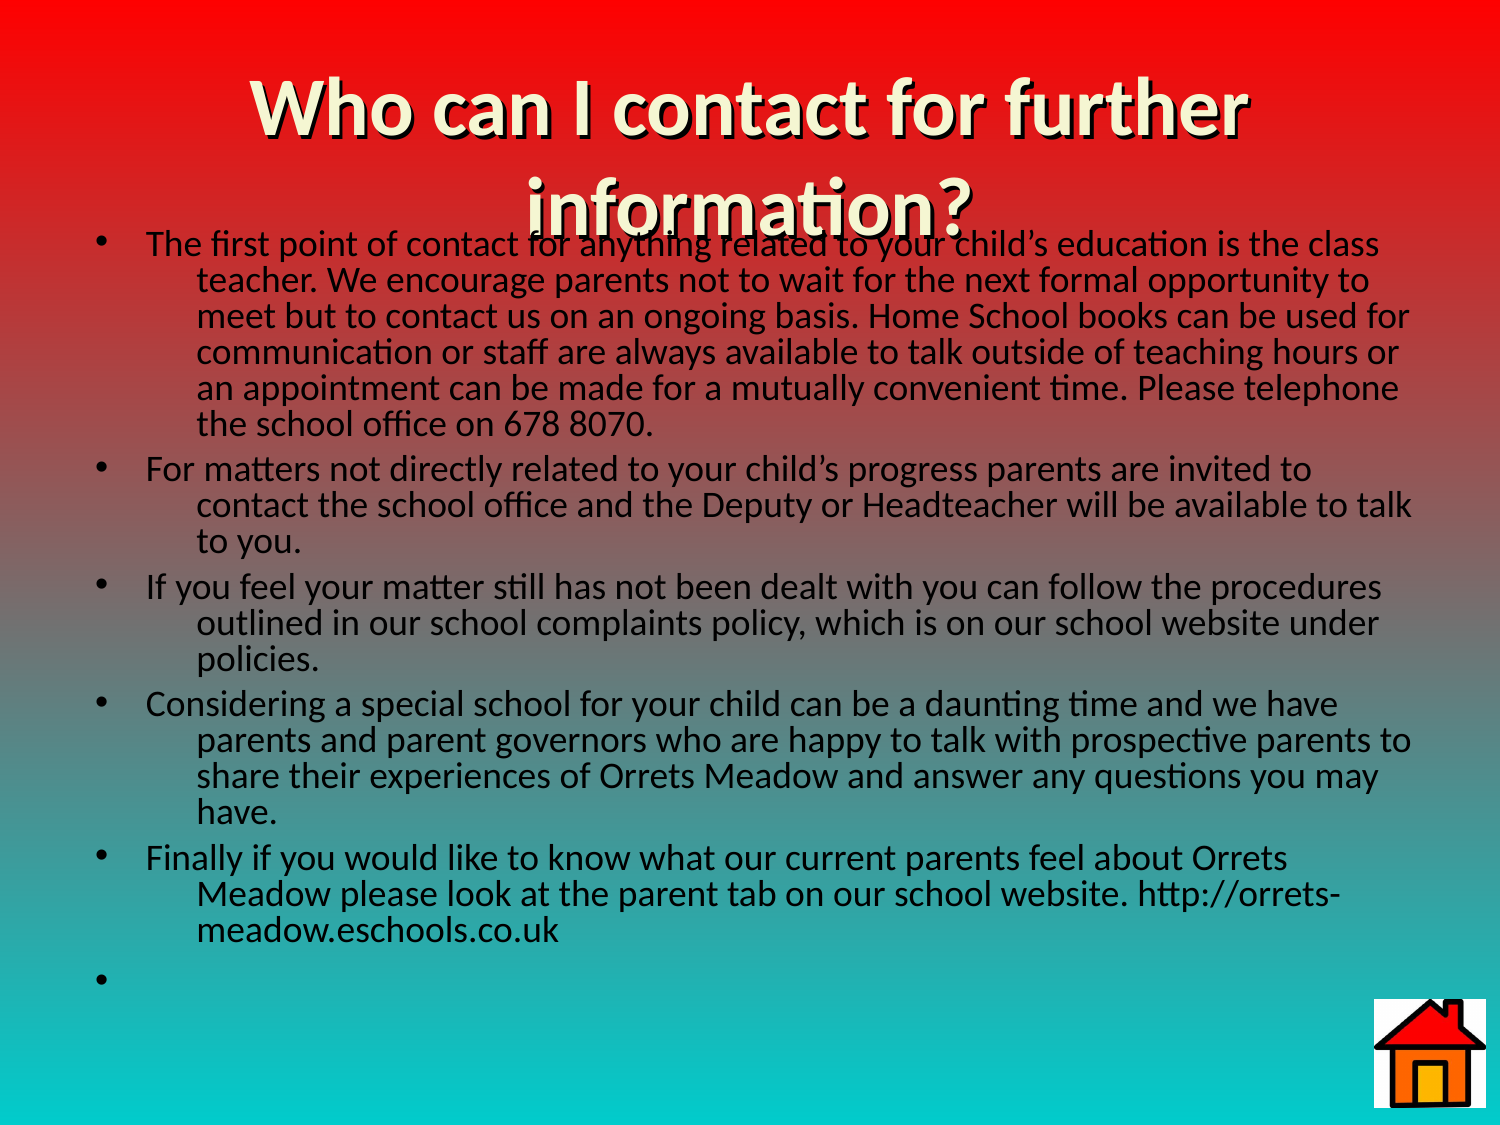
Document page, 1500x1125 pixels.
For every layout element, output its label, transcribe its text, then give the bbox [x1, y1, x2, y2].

picture [1374, 999, 1486, 1108]
title Who can I contact for further information? [75, 45, 1426, 233]
list The first point of contact for anything related to your child’s education is the class teacher. We encourage parents not to wait for the next formal opportunity to meet but to contact us on an ongoing basis. Home School books can be used for communication or staff are always available to talk outside of teaching hours or an appointment can be made for a mutually convenient time. Please telephone the school office on 678 8070. For matters not directly related to your child’s progress parents are invited to contact the school office and the Deputy or Headteacher will be available to talk to you. If you feel your matter still has not been dealt with you can follow the procedures outlined in our school complaints policy, which is on our school website under policies. Considering a special school for your child can be a daunting time and we have parents and parent governors who are happy to talk with prospective parents to share their experiences of Orrets Meadow and answer any questions you may have. Finally if you would like to know what our current parents feel about Orrets Meadow please look at the parent tab on our school website. http://orrets-meadow.eschools.co.uk [80, 219, 1431, 963]
